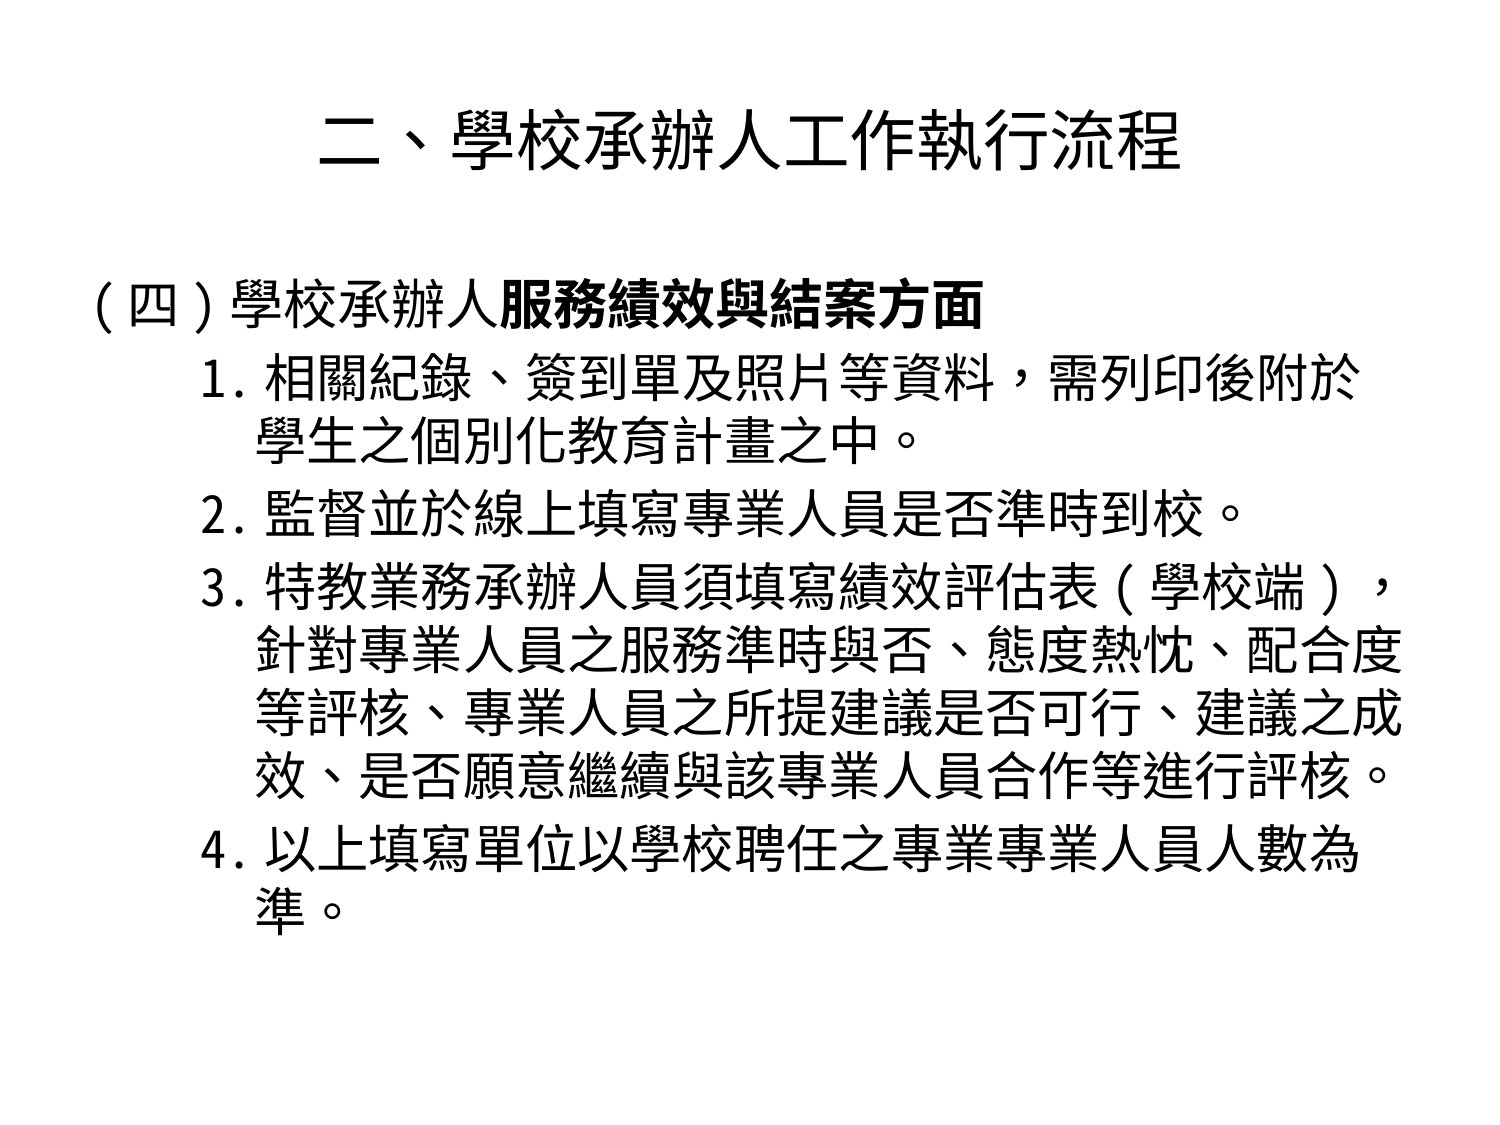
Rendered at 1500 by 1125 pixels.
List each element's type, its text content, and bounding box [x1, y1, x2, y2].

title 二、學校承辦人工作執行流程 [75, 45, 1425, 233]
list (四)學校承辦人服務績效與結案方面 1.相關紀錄、簽到單及照片等資料，需列印後附於學生之個別化教育計畫之中。 2.監督並於線上填寫專業人員是否準時到校。 3.特教業務承辦人員須填寫績效評估表(學校端)，針對專業人員之服務準時與否、態度熱忱、配合度等評核、專業人員之所提建議是否可行、建議之成效、是否願意繼續與該專業人員合作等進行評核。 4.以上填寫單位以學校聘任之專業專業人員人數為準。 [75, 262, 1425, 1005]
